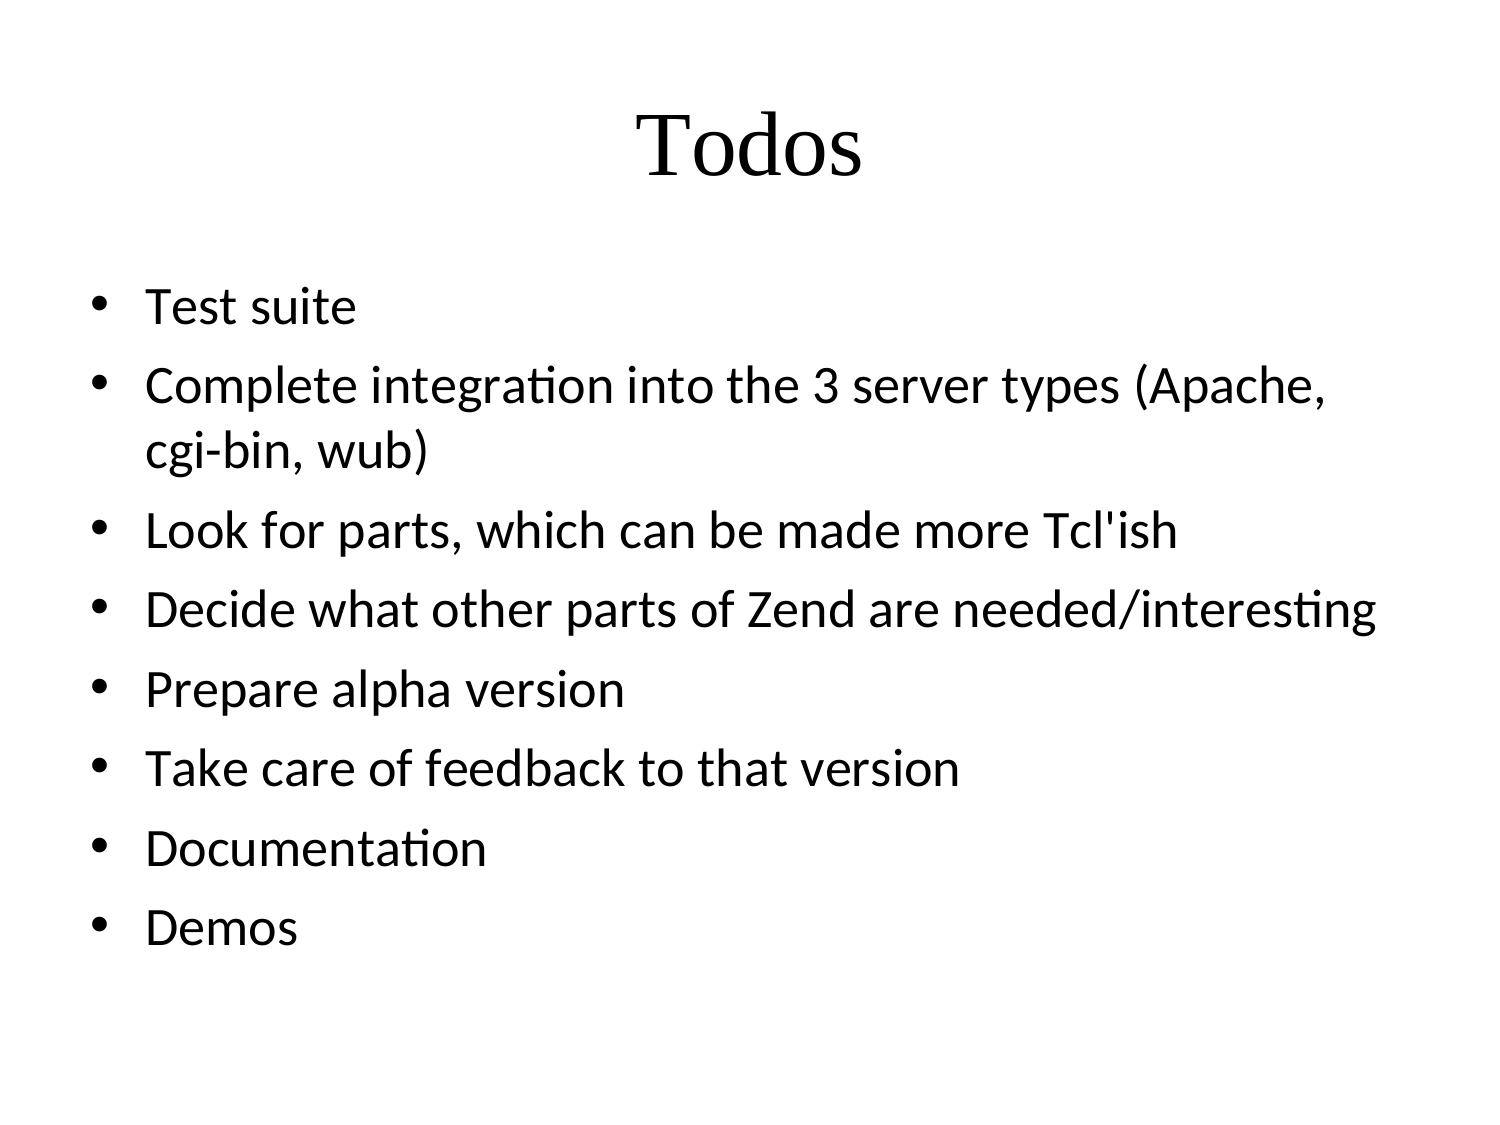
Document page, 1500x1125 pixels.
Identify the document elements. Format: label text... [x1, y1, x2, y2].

text_box Test suite Complete integration into the 3 server types (Apache, cgi-bin, wub) Look for parts, which can be made more Tcl'ish Decide what other parts of Zend are needed/interesting Prepare alpha version Take care of feedback to that version Documentation Demos [75, 262, 1426, 1005]
text_box Todos‏ [75, 45, 1426, 233]
